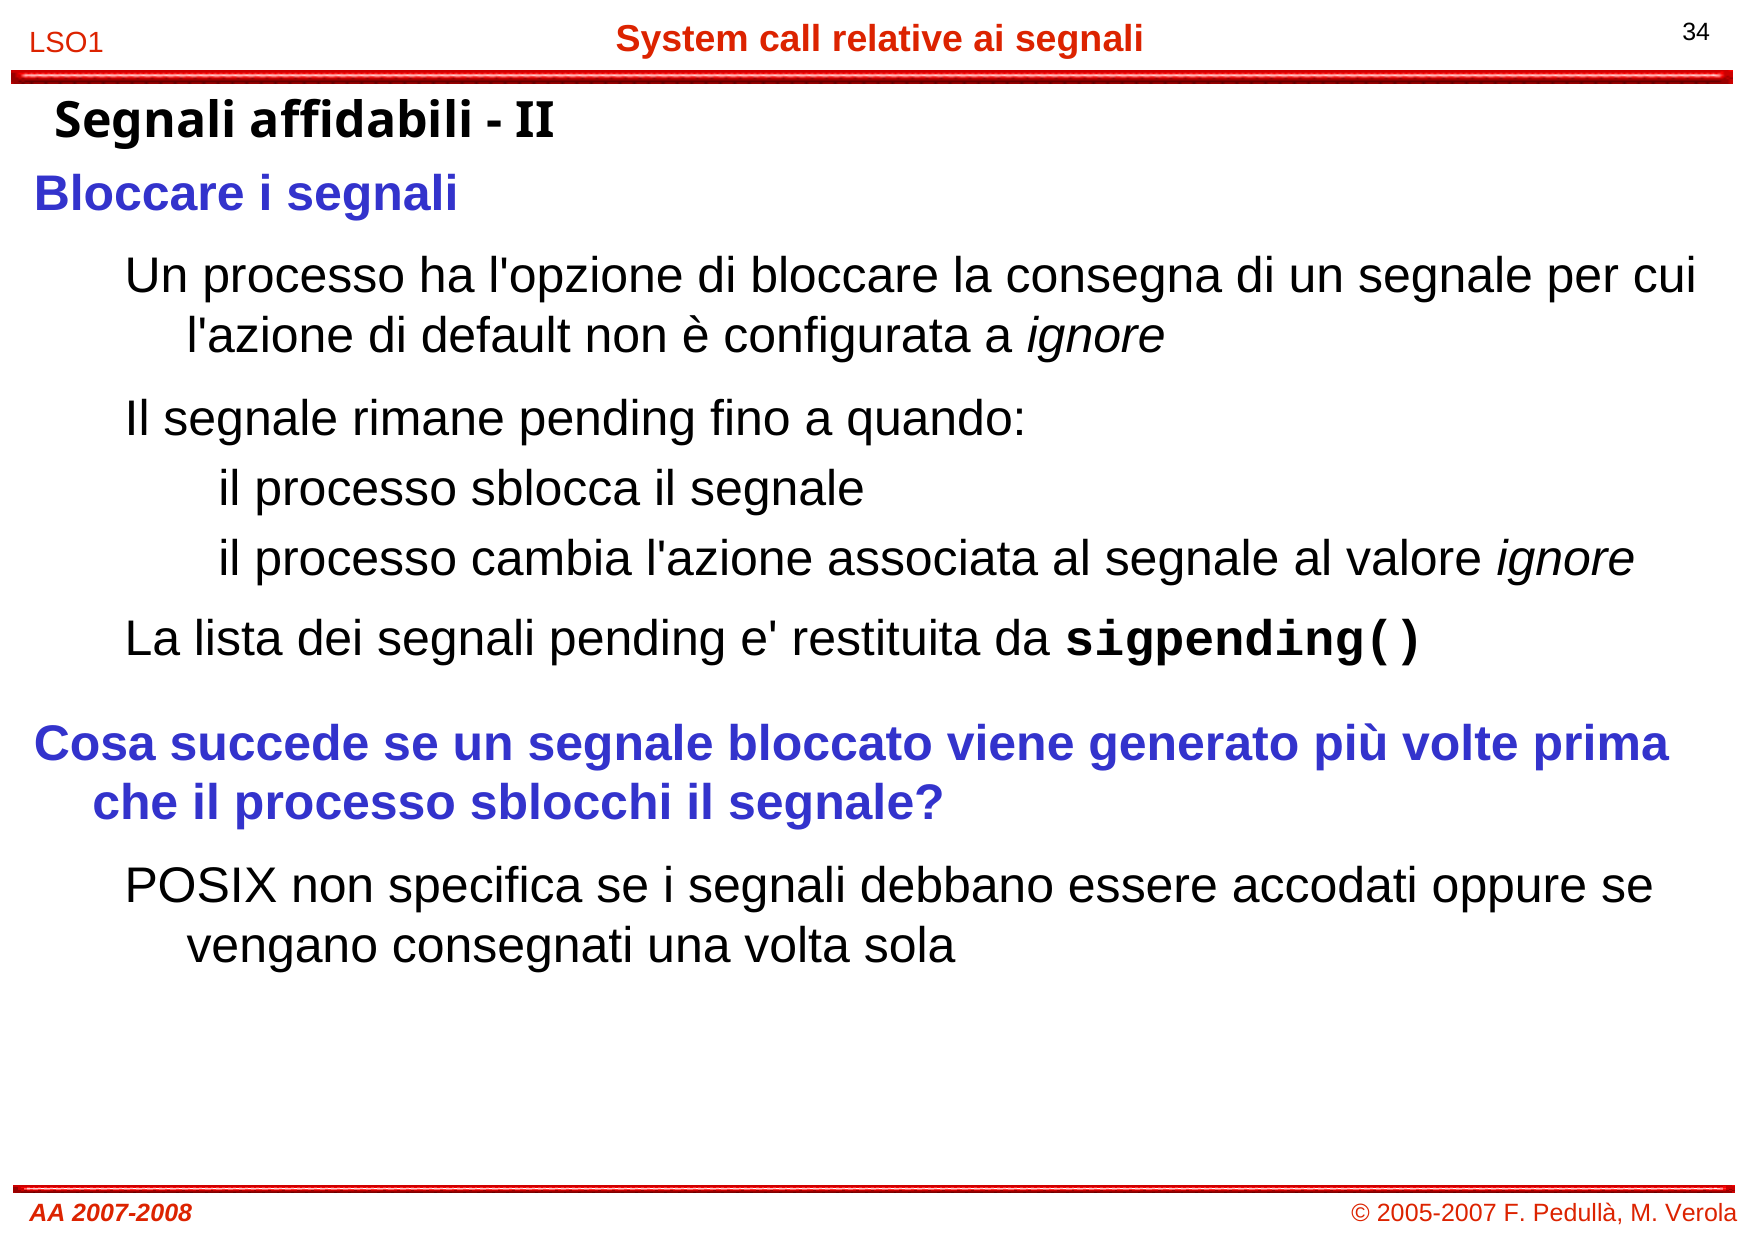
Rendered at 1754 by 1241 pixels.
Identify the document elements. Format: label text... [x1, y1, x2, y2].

list Bloccare i segnali Un processo ha l'opzione di bloccare la consegna di un segnale per cui l'azione di default non è configurata a ignore Il segnale rimane pending fino a quando: il processo sblocca il segnale il processo cambia l'azione associata al segnale al valore ignore La lista dei segnali pending e' restituita da sigpending() Cosa succede se un segnale bloccato viene generato più volte prima che il processo sblocchi il segnale? POSIX non specifica se i segnali debbano essere accodati oppure se vengano consegnati una volta sola [16, 153, 1739, 1175]
picture [11, 70, 1733, 84]
title Segnali affidabili - II [40, 72, 1714, 153]
picture [13, 1185, 1735, 1193]
